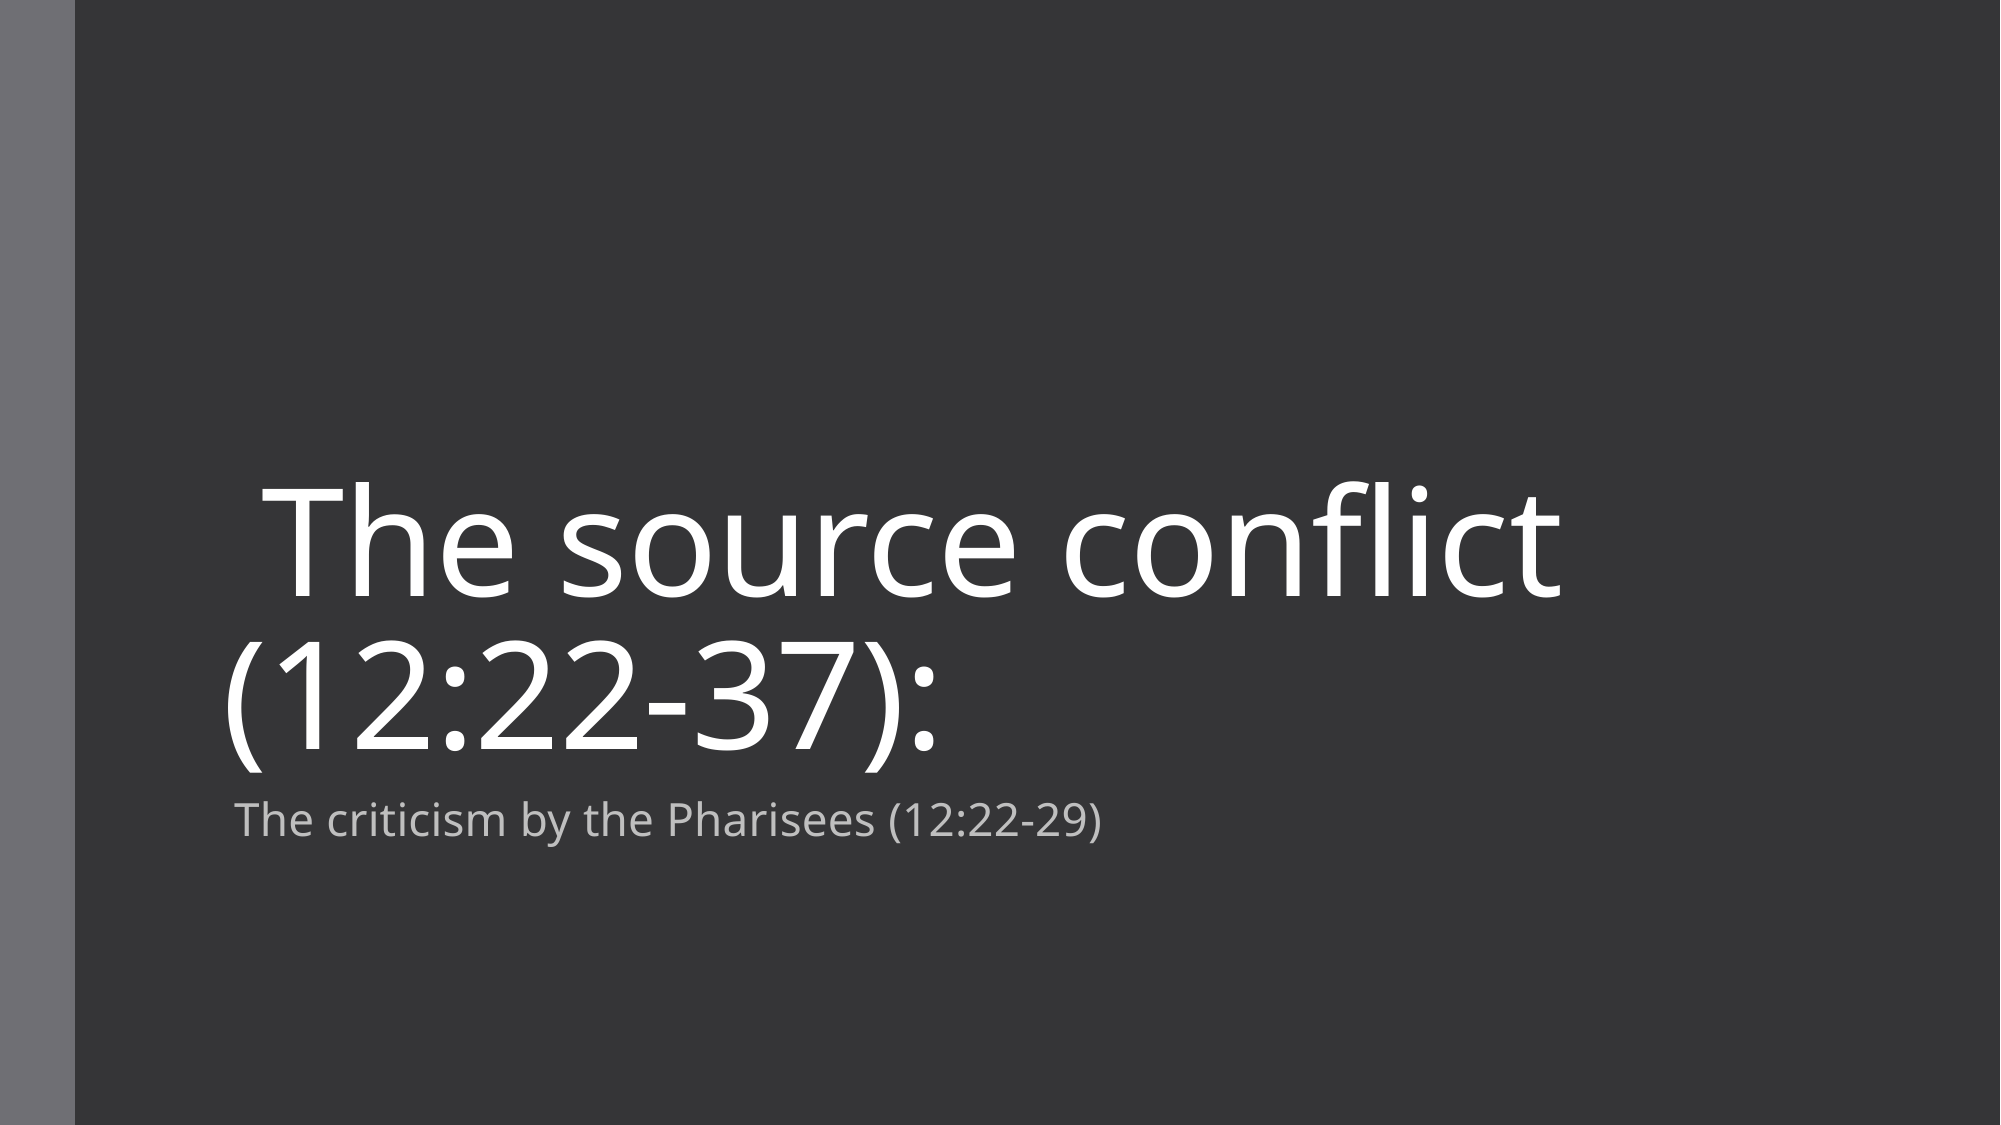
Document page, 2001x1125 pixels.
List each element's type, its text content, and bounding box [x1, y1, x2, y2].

subtitle The criticism by the Pharisees (12:22-29) [206, 787, 1752, 1066]
title The source conflict (12:22-37): [206, 124, 1752, 787]
